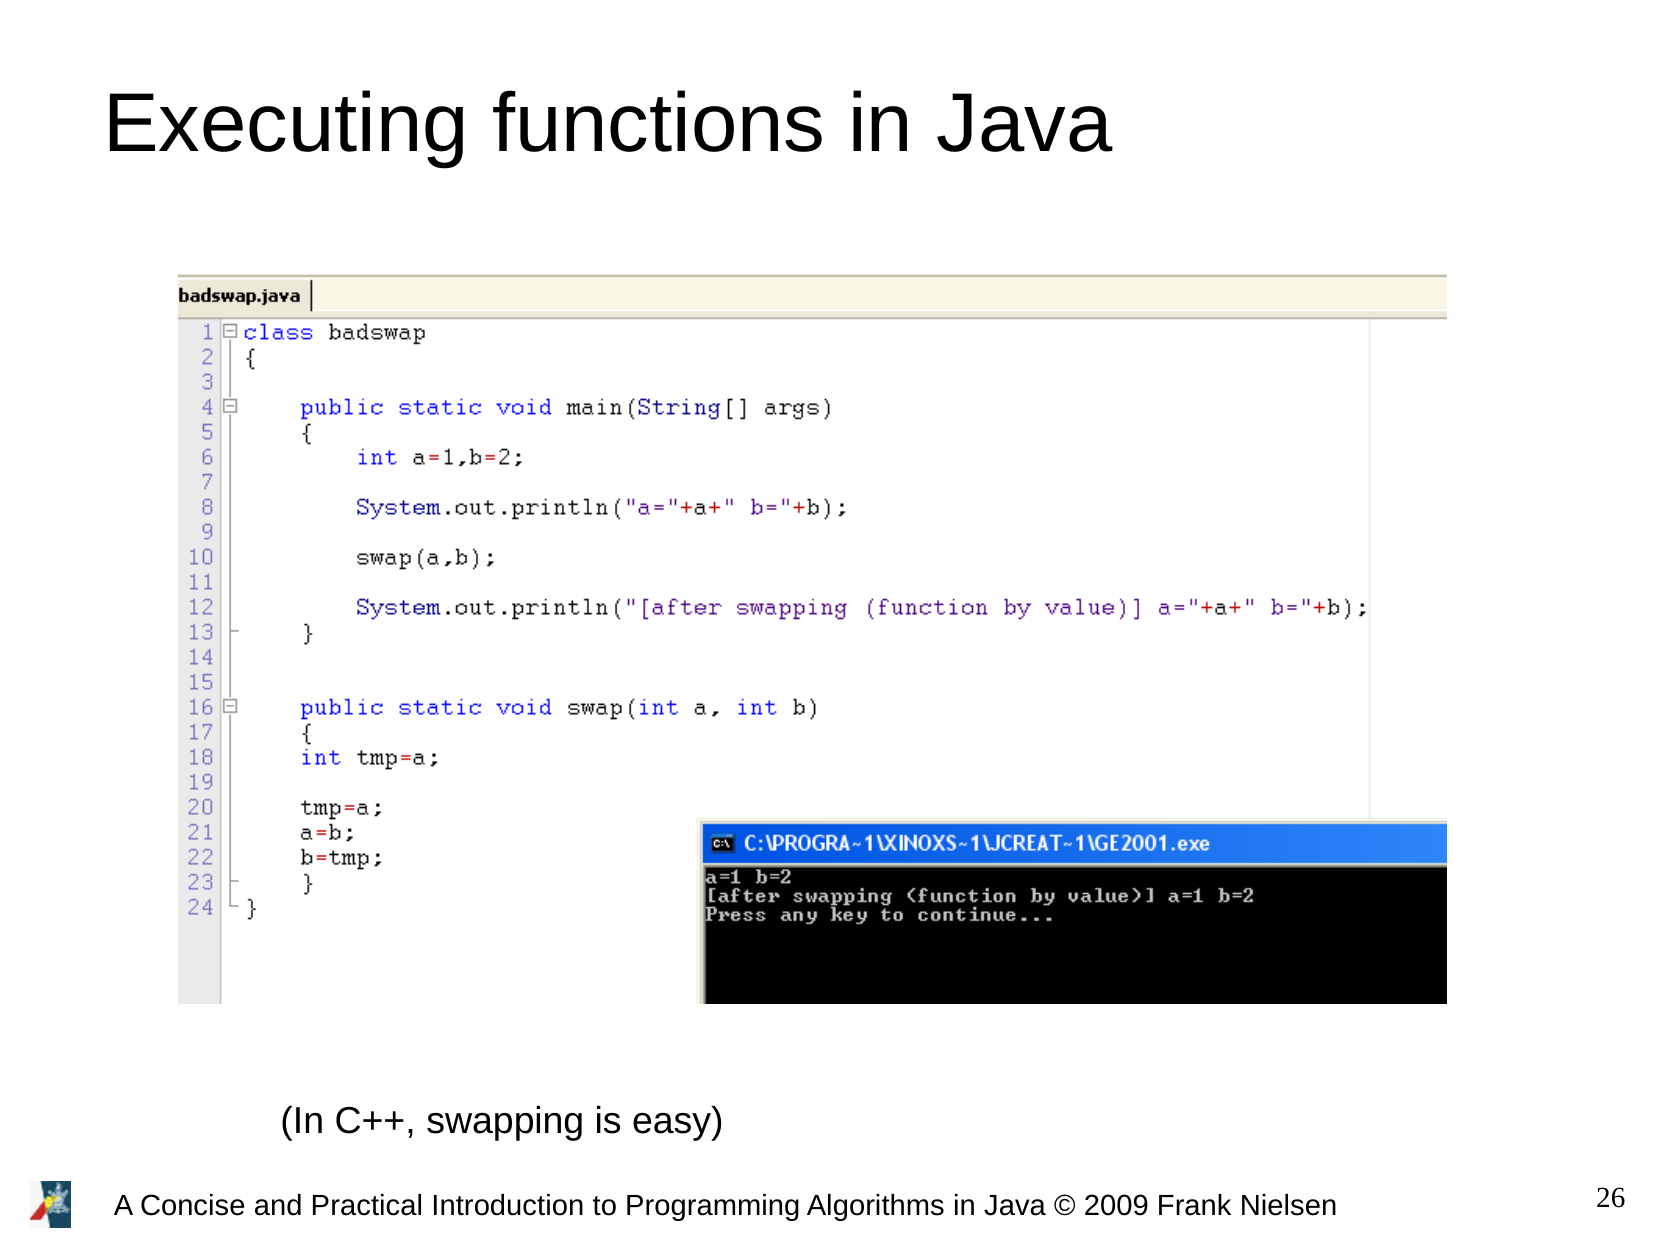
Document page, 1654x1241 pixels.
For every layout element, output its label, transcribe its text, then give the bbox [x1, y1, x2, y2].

picture [178, 274, 1447, 1004]
text_box Executing functions in Java [88, 69, 1128, 178]
picture [29, 1181, 71, 1228]
text_box (In C++, swapping is easy) [265, 1092, 738, 1150]
